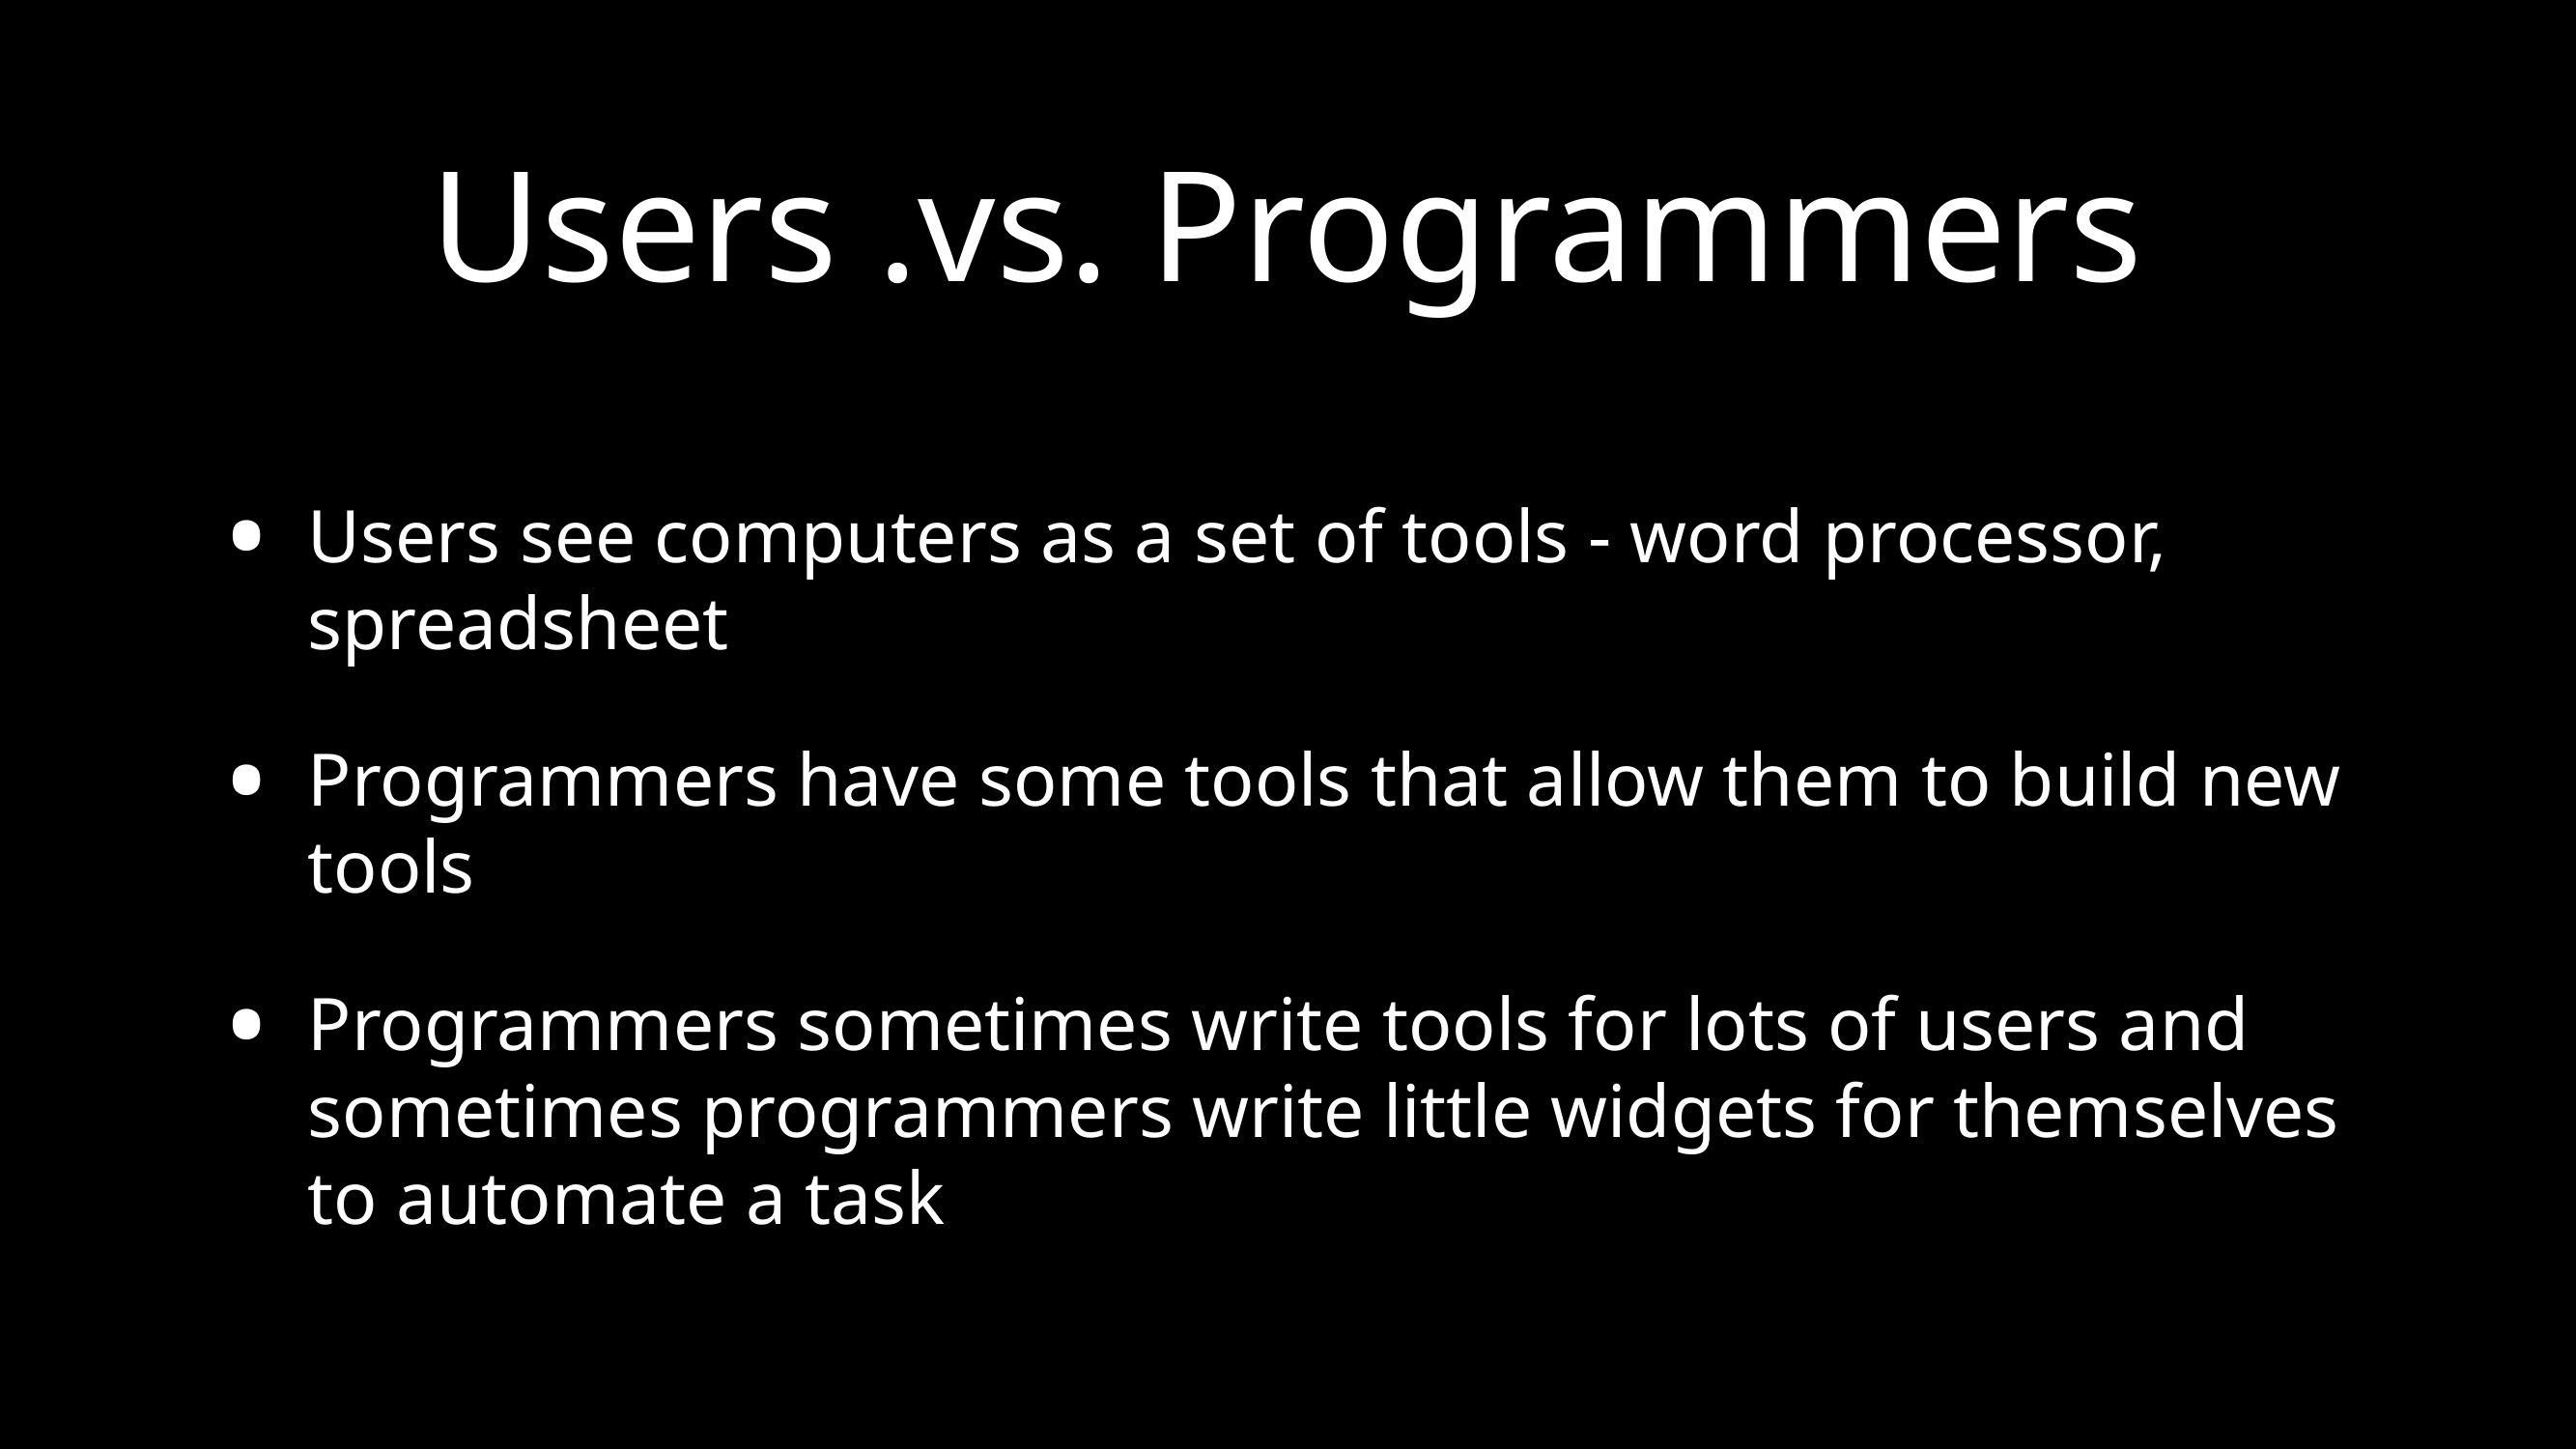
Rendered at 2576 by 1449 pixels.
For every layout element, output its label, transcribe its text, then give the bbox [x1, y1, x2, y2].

list Users see computers as a set of tools - word processor, spreadsheet Programmers have some tools that allow them to build new tools Programmers sometimes write tools for lots of users and sometimes programmers write little widgets for themselves to automate a task [183, 412, 2392, 1317]
title Users .vs. Programmers [183, 38, 2392, 403]
